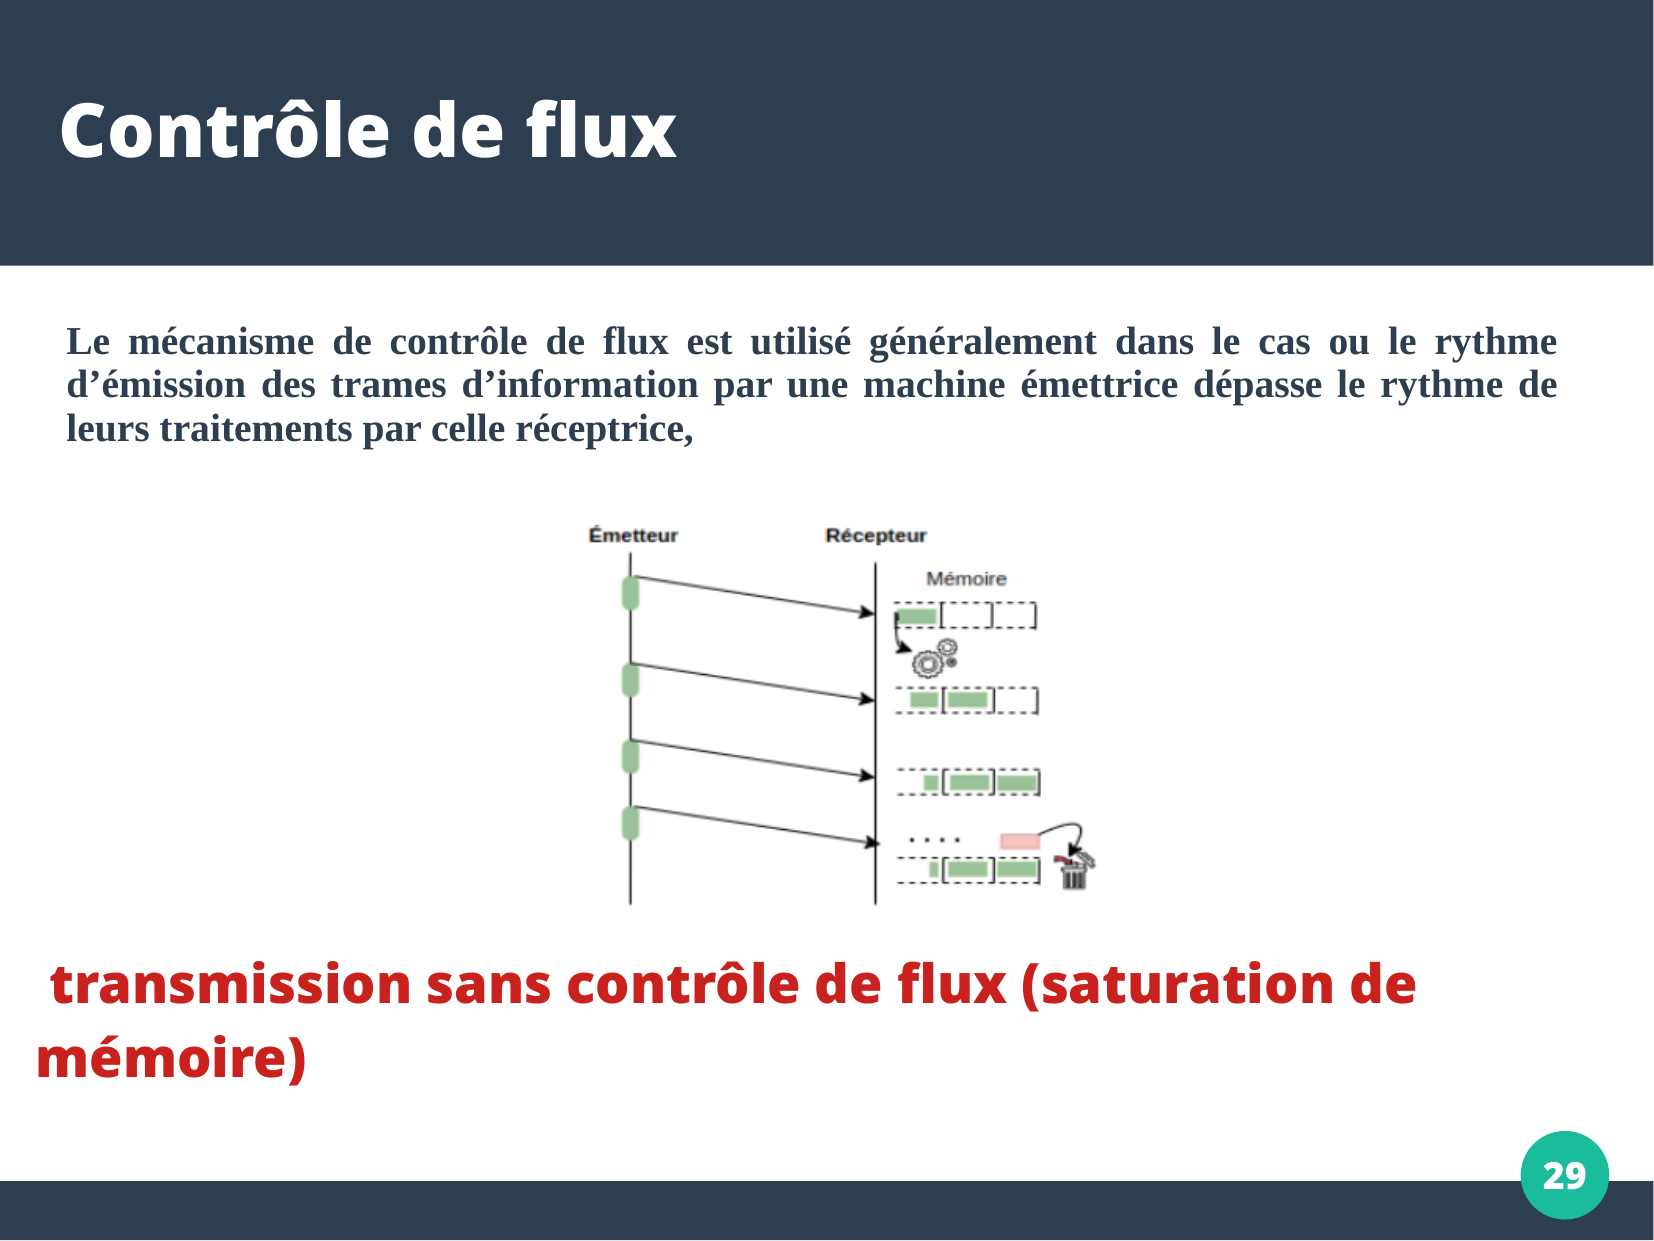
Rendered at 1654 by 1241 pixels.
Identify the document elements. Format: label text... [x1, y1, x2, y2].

picture [566, 497, 1110, 934]
title Contrôle de flux [59, 49, 1595, 207]
text_box Le mécanisme de contrôle de flux est utilisé généralement dans le cas ou le rythme d’émission des trames d’information par une machine émettrice dépasse le rythme de leurs traitements par celle réceptrice, [66, 318, 1560, 451]
title transmission sans contrôle de flux (saturation de mémoire) [35, 941, 1571, 1099]
